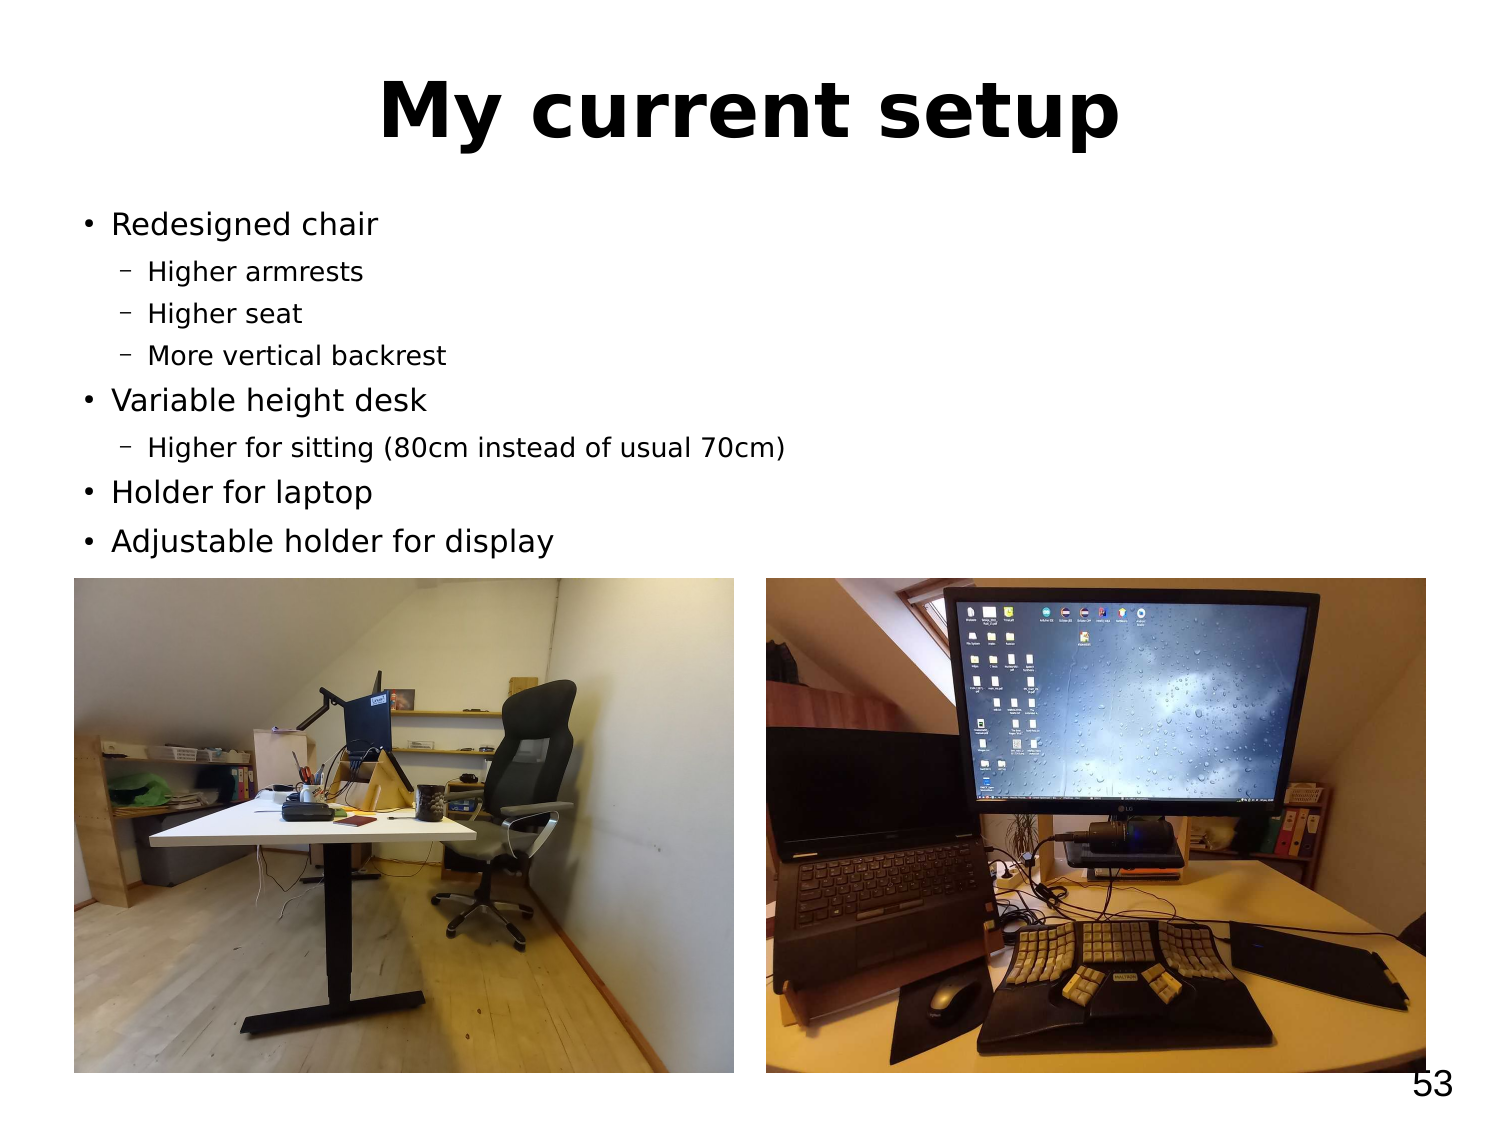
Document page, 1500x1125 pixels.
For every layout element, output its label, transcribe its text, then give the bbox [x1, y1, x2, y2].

picture [766, 578, 1426, 1073]
list Redesigned chair Higher armrests Higher seat More vertical backrest Variable height desk Higher for sitting (80cm instead of usual 70cm) Holder for laptop Adjustable holder for display [75, 206, 1425, 562]
title My current setup [75, 44, 1425, 177]
picture [74, 578, 734, 1073]
